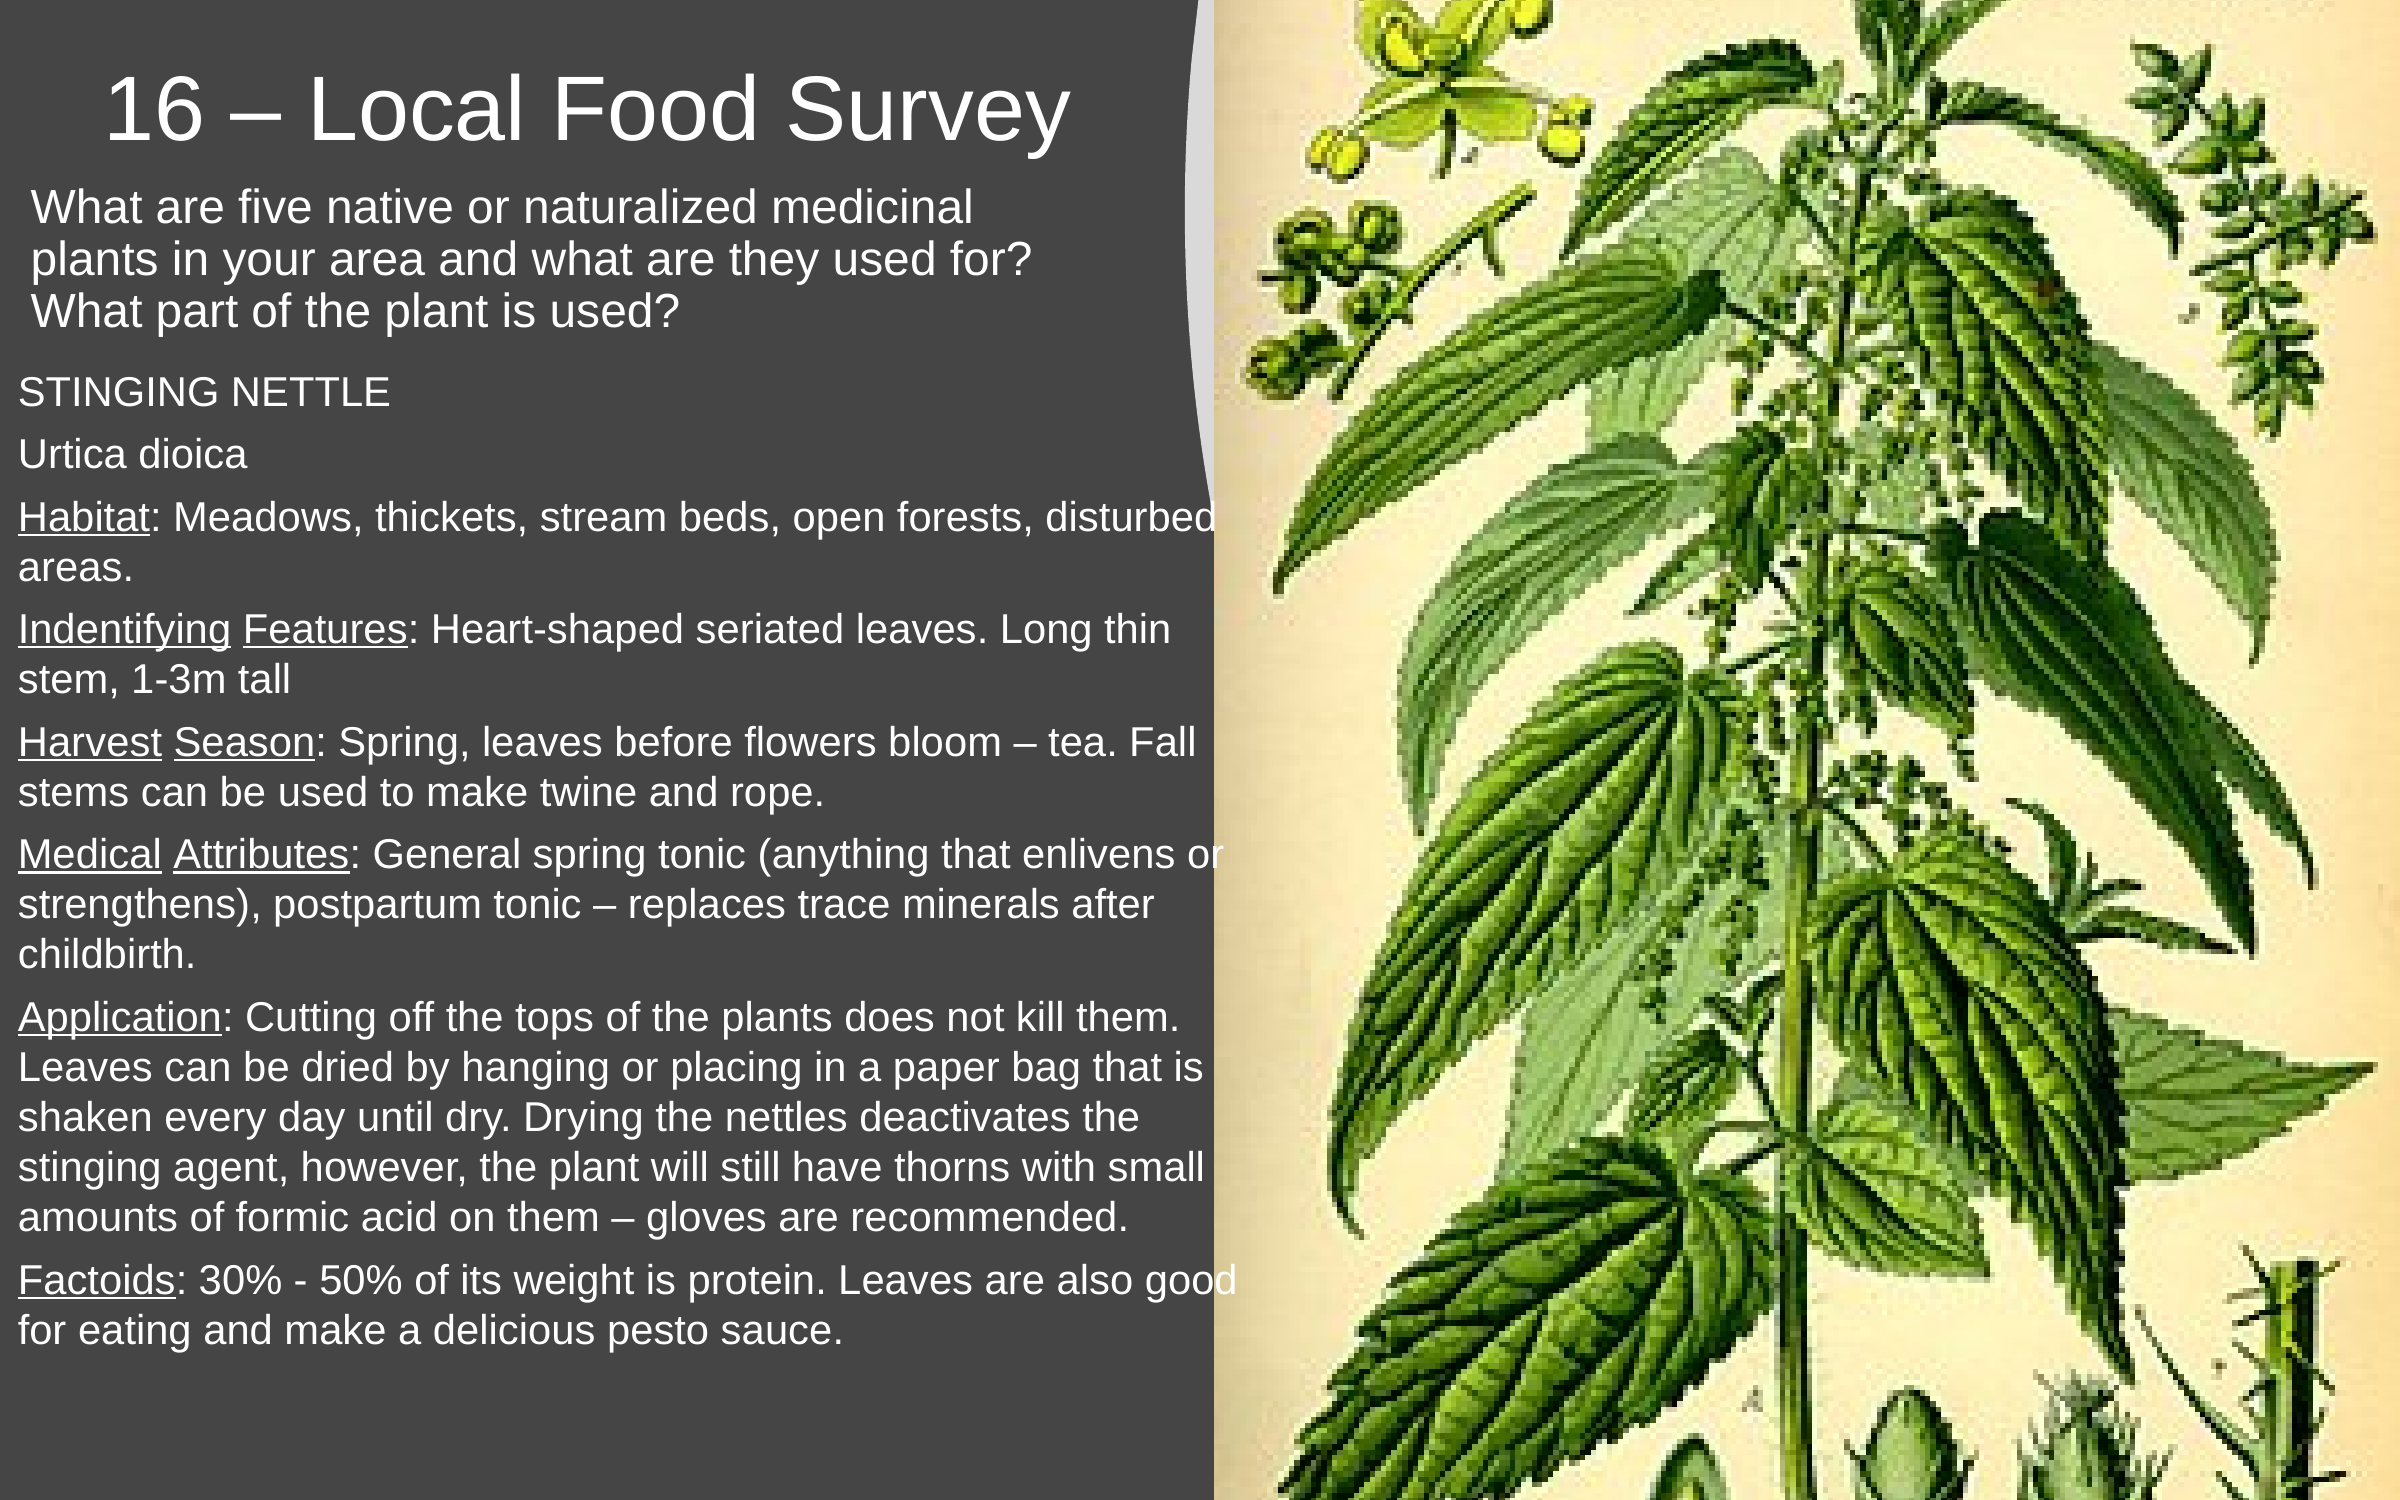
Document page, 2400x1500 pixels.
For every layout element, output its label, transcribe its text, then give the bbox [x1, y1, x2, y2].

picture [1214, 0, 2400, 1500]
text_box What are five native or naturalized medicinal plants in your area and what are they used for? What part of the plant is used? [15, 174, 1131, 357]
text_box STINGING NETTLE Urtica dioica Habitat: Meadows, thickets, stream beds, open forests, disturbed areas. Indentifying Features: Heart-shaped seriated leaves. Long thin stem, 1-3m tall Harvest Season: Spring, leaves before flowers bloom – tea. Fall stems can be used to make twine and rope. Medical Attributes: General spring tonic (anything that enlivens or strengthens), postpartum tonic – replaces trace minerals after childbirth. Application: Cutting off the tops of the plants does not kill them. Leaves can be dried by hanging or placing in a paper bag that is shaken every day until dry. Drying the nettles deactivates the stinging agent, however, the plant will still have thorns with small amounts of formic acid on them – gloves are recommended. Factoids: 30% - 50% of its weight is protein. Leaves are also good for eating and make a delicious pesto sauce. [3, 357, 1288, 1360]
text_box 16 – Local Food Survey [88, 19, 1131, 174]
text_box [1184, 0, 1214, 357]
